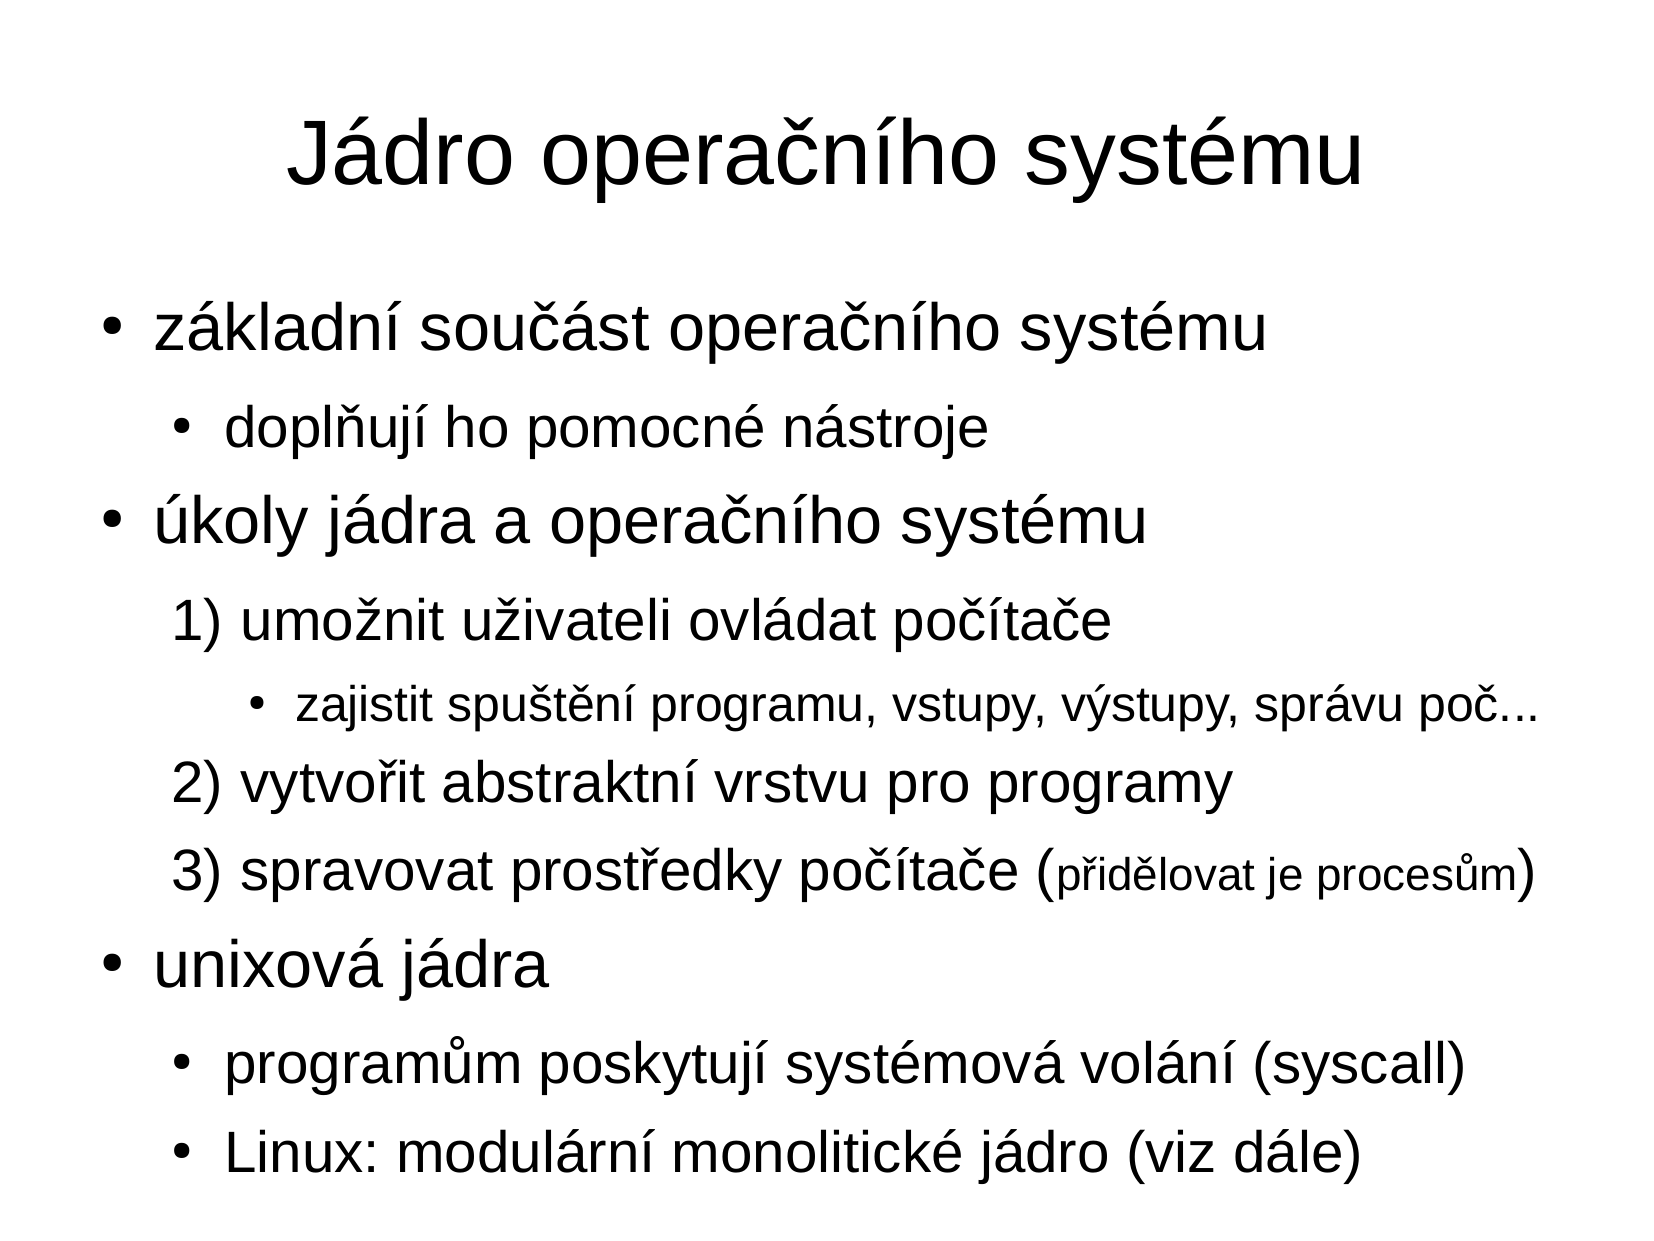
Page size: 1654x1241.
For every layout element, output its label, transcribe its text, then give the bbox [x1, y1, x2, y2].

list základní součást operačního systému doplňují ho pomocné nástroje úkoly jádra a operačního systému umožnit uživateli ovládat počítače zajistit spuštění programu, vstupy, výstupy, správu poč... vytvořit abstraktní vrstvu pro programy spravovat prostředky počítače (přidělovat je procesům) unixová jádra programům poskytují systémová volání (syscall) Linux: modulární monolitické jádro (viz dále) [82, 290, 1571, 1185]
title Jádro operačního systému [82, 56, 1571, 250]
